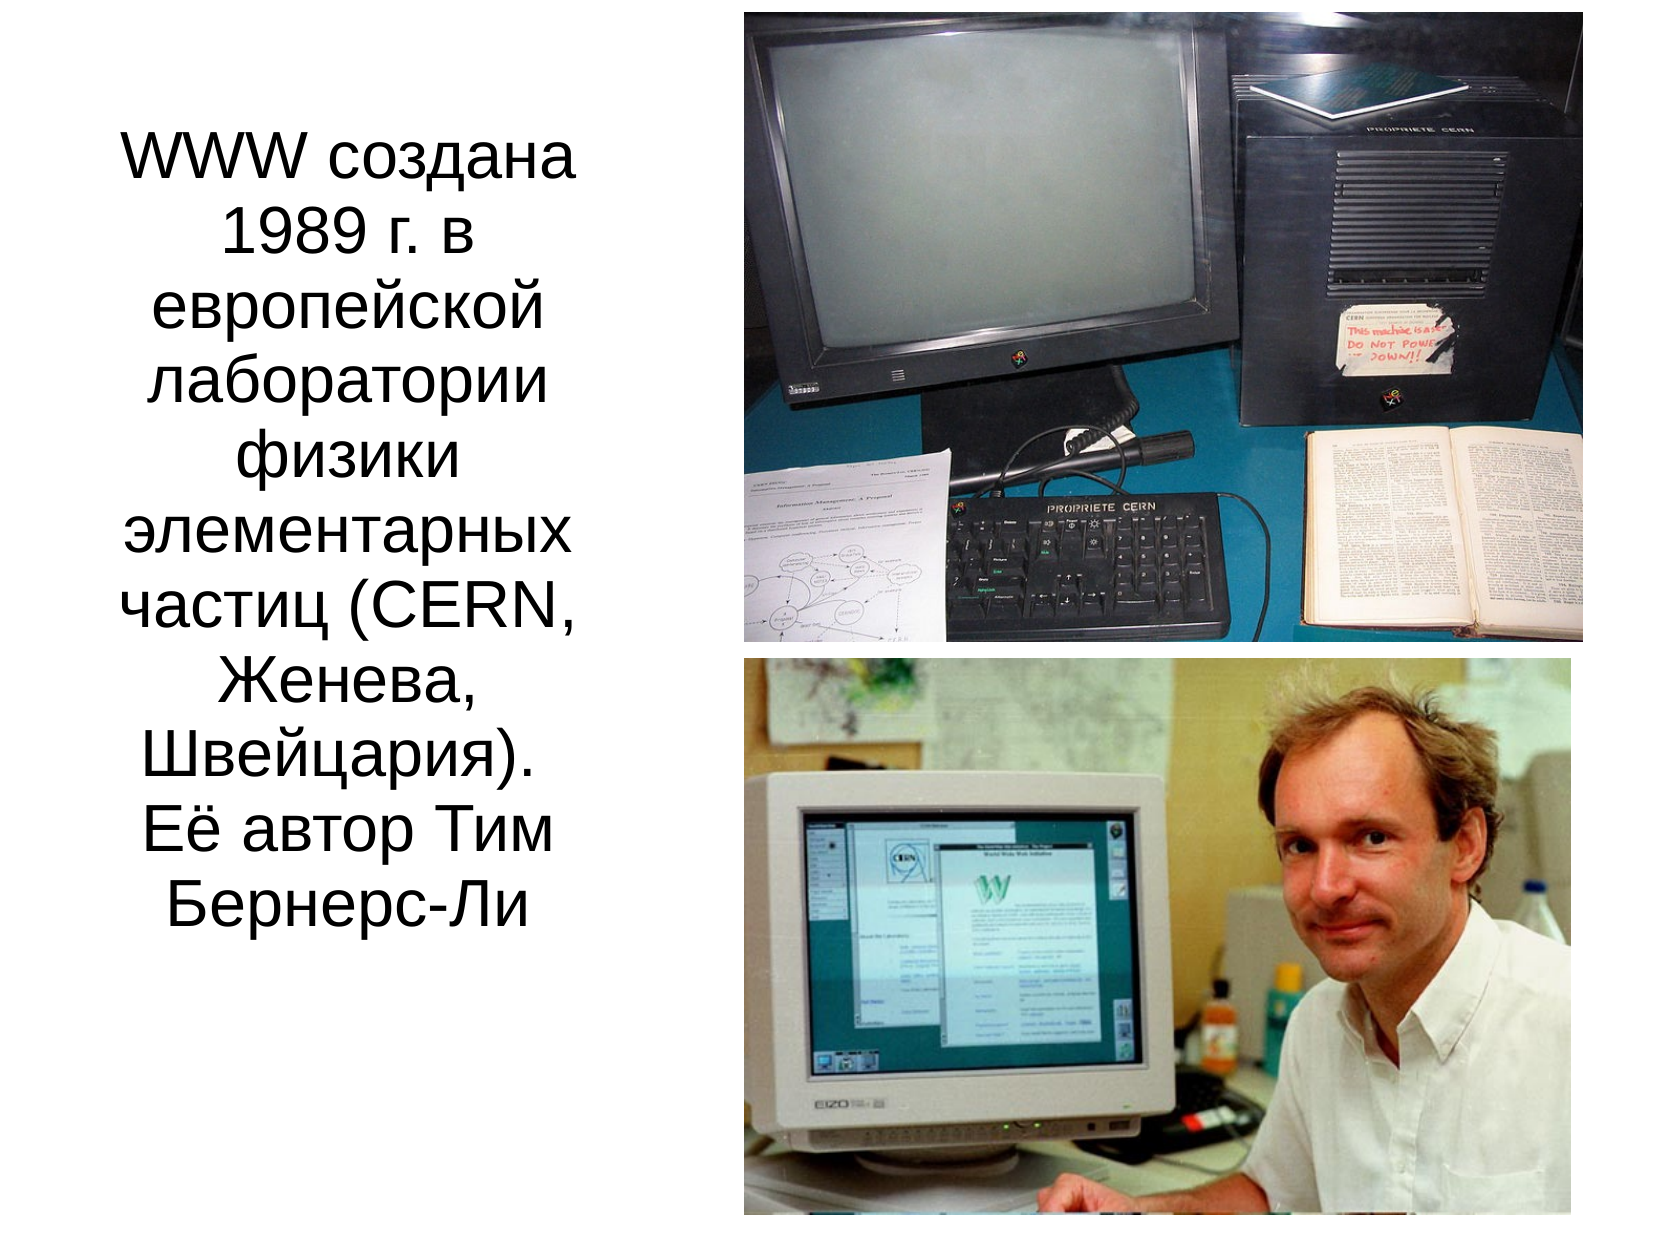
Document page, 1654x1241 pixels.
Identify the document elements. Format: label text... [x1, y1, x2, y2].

picture [744, 658, 1571, 1216]
picture [744, 12, 1583, 642]
subtitle WWW создана 1989 г. в европейской лаборатории физики элементарных частиц (CERN, Женева, Швейцария). Её автор Тим Бернерс-Ли [82, 49, 615, 1010]
